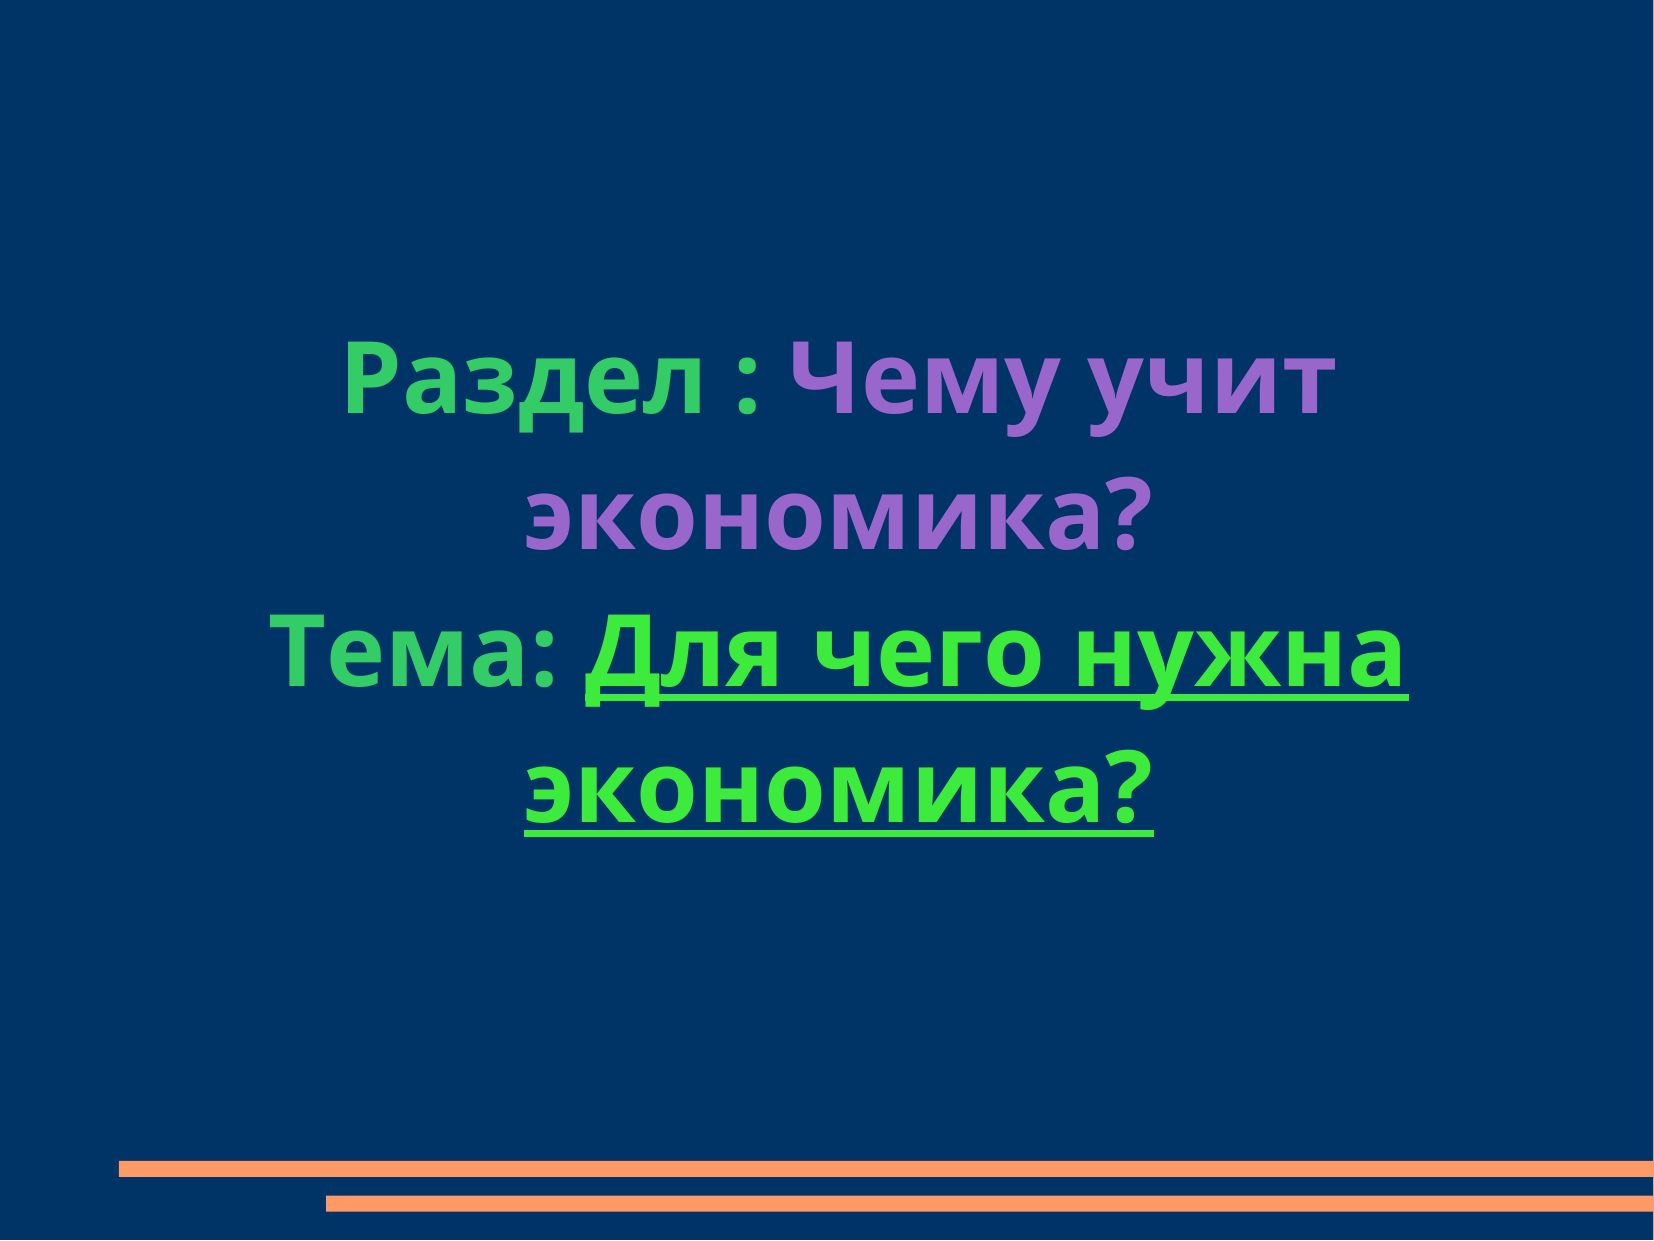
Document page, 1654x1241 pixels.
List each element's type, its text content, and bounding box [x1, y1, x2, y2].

subtitle Раздел : Чему учит экономика? Тема: Для чего нужна экономика? [94, 36, 1583, 1123]
